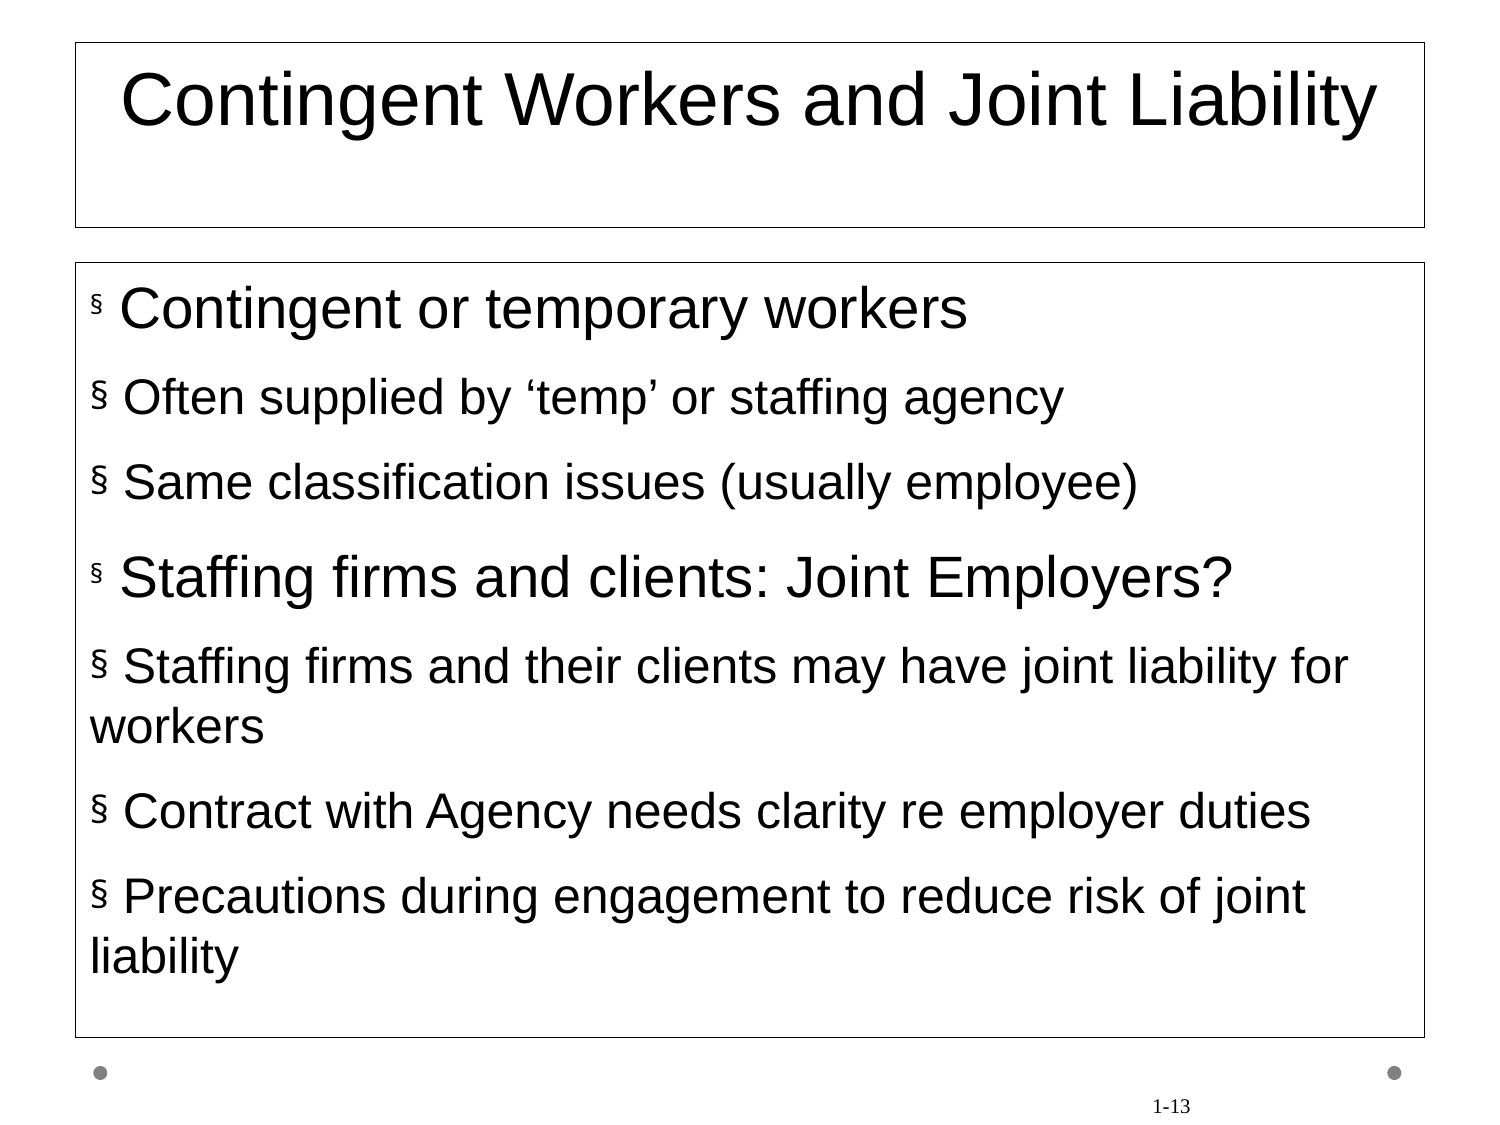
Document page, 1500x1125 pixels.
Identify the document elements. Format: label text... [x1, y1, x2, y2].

title Contingent Workers and Joint Liability [75, 42, 1425, 228]
list Contingent or temporary workers Often supplied by ‘temp’ or staffing agency Same classification issues (usually employee) Staffing firms and clients: Joint Employers? Staffing firms and their clients may have joint liability for workers Contract with Agency needs clarity re employer duties Precautions during engagement to reduce risk of joint liability [75, 262, 1425, 1038]
